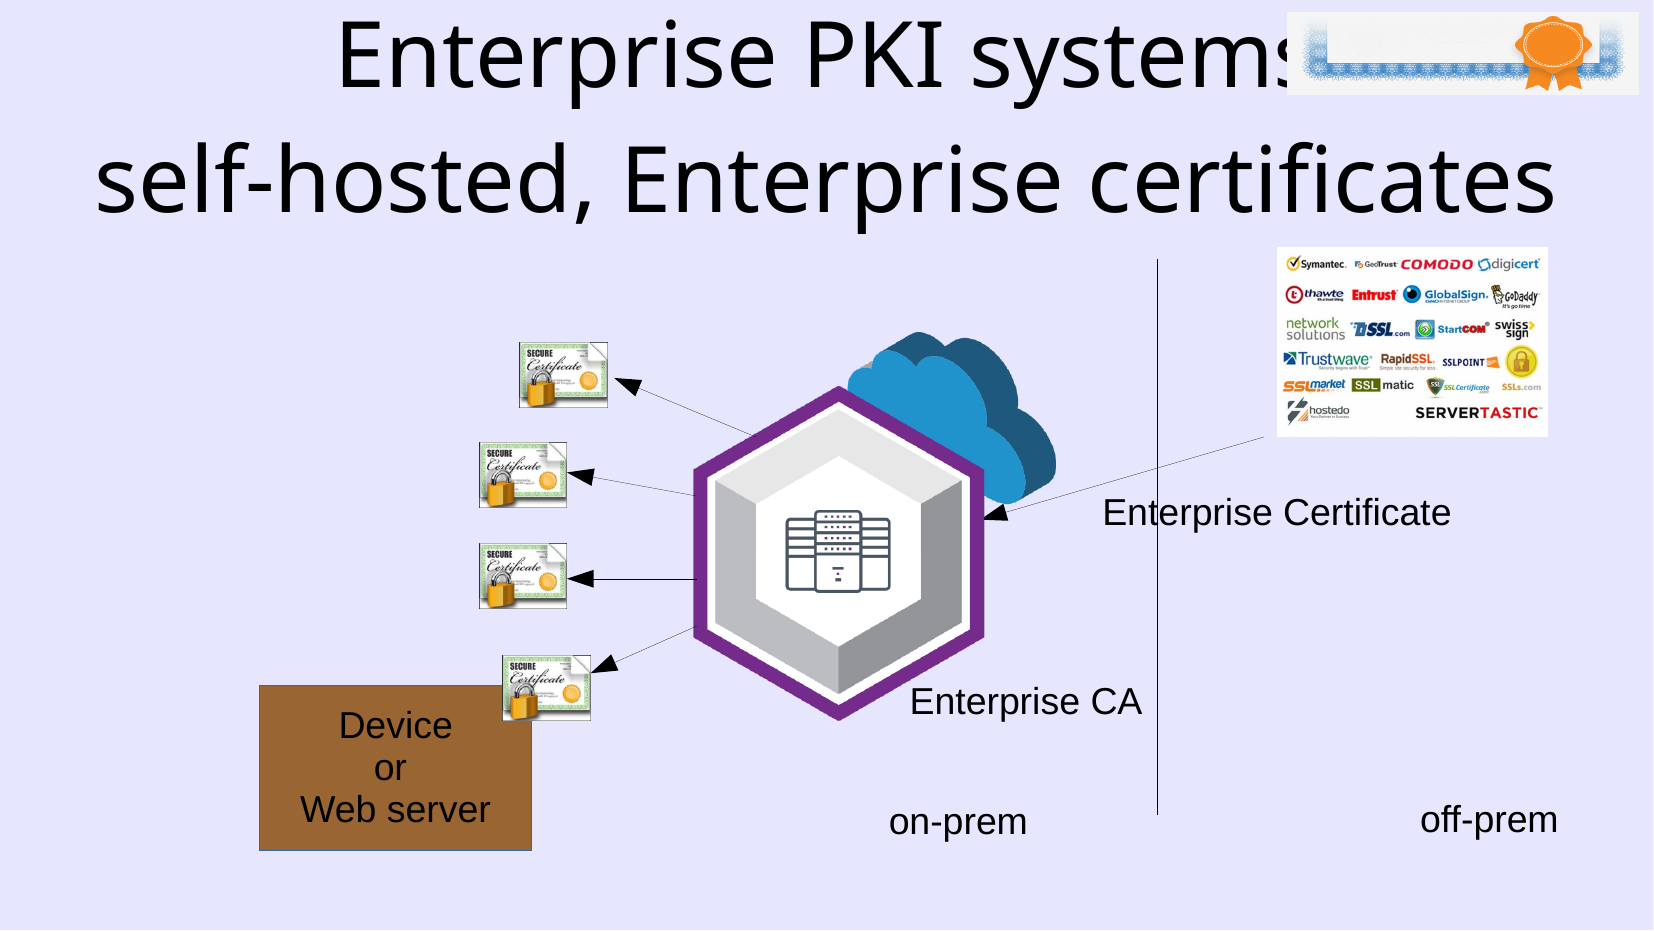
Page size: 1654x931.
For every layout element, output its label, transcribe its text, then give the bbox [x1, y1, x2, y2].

picture [502, 655, 591, 721]
text_box Enterprise Certificate [1087, 484, 1157, 542]
picture [1277, 247, 1548, 438]
picture [661, 332, 1088, 721]
text_box off-prem [1405, 791, 1619, 849]
title Enterprise PKI systems self-hosted, Enterprise certificates [82, 0, 1571, 250]
text_box Enterprise Certificate [1158, 484, 1467, 542]
text_box on-prem [874, 793, 1087, 851]
picture [519, 342, 608, 408]
picture [479, 543, 567, 609]
text_box Enterprise CA [894, 673, 1157, 731]
picture [1287, 12, 1639, 95]
picture [479, 442, 567, 508]
text_box Device or Web server [259, 685, 532, 851]
